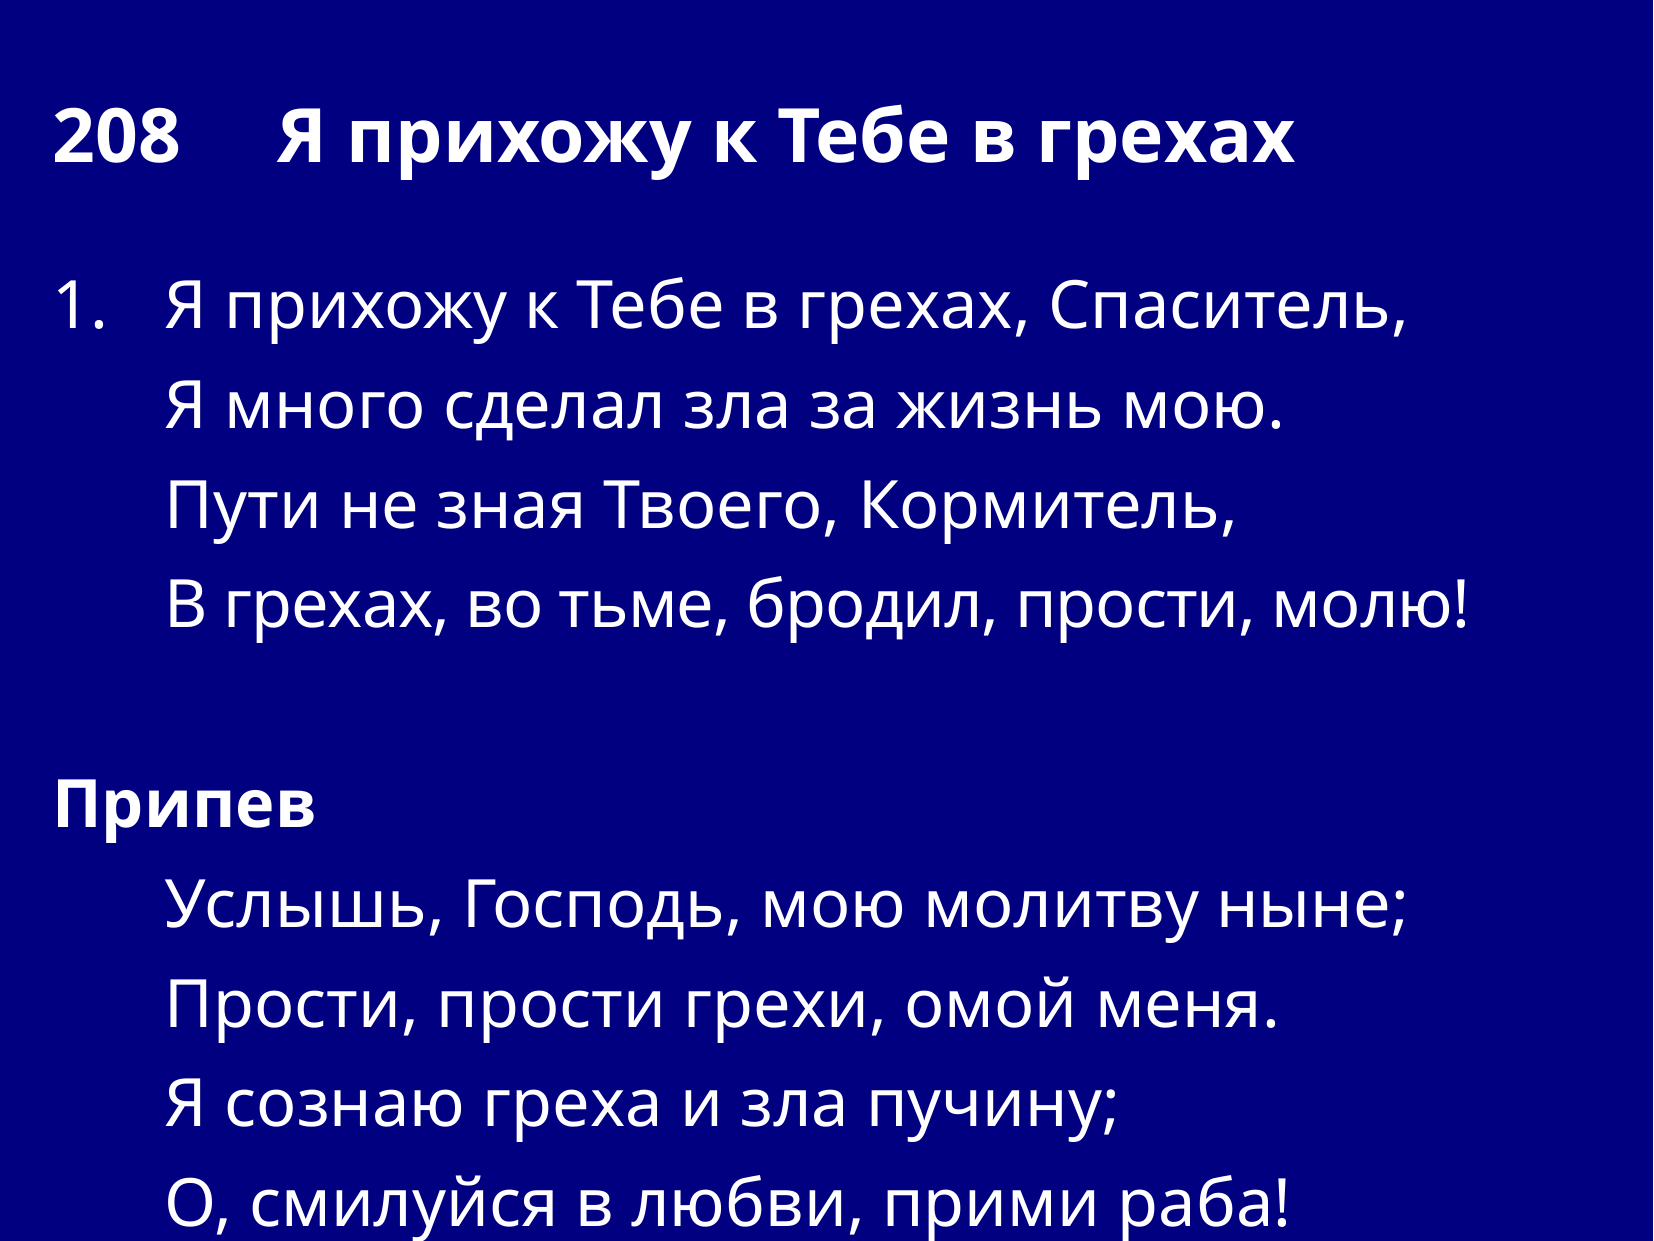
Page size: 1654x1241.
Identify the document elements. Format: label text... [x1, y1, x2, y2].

text_box 1. Я прихожу к Тебе в грехах, Спаситель, Я много сделал зла за жизнь мою. Пути не зная Твоего, Кормитель, В грехах, во тьме, бродил, прости, молю! Припев Услышь, Господь, мою молитву ныне; Прости, прости грехи, омой меня. Я сознаю греха и зла пучину; О, смилуйся в любви, прими раба! [37, 150, 1651, 1163]
text_box 208 Я прихожу к Тебе в грехах [37, 75, 1538, 188]
